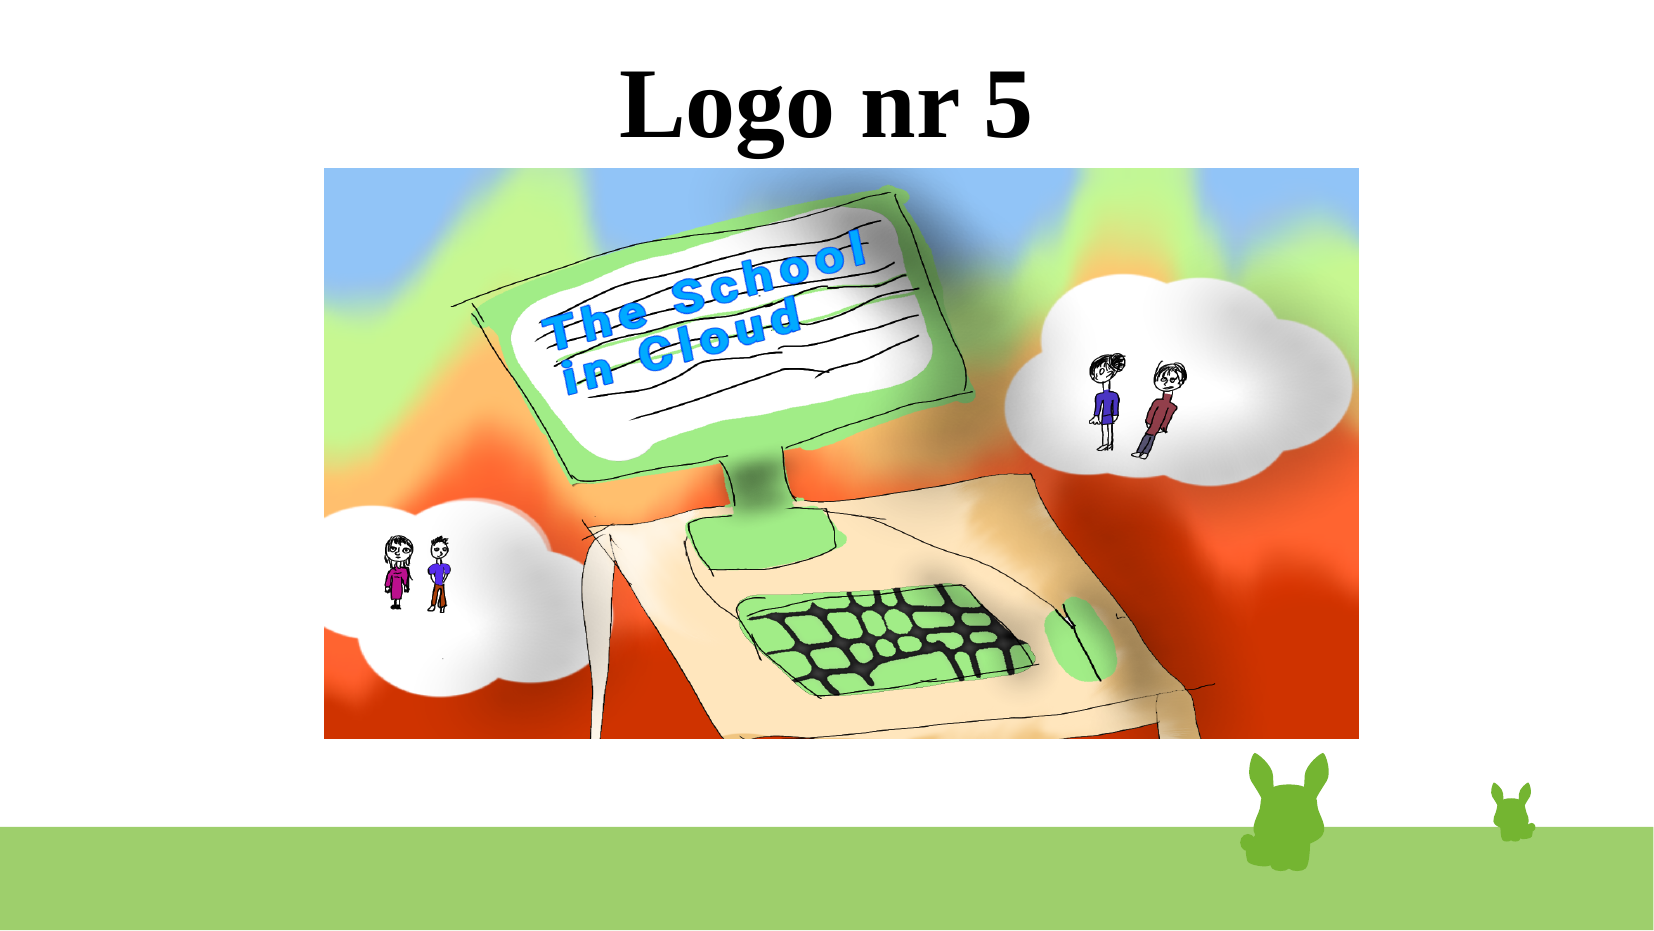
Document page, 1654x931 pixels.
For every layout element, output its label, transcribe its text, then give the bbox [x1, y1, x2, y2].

picture [324, 168, 1359, 739]
title Logo nr 5 [88, 29, 1565, 178]
